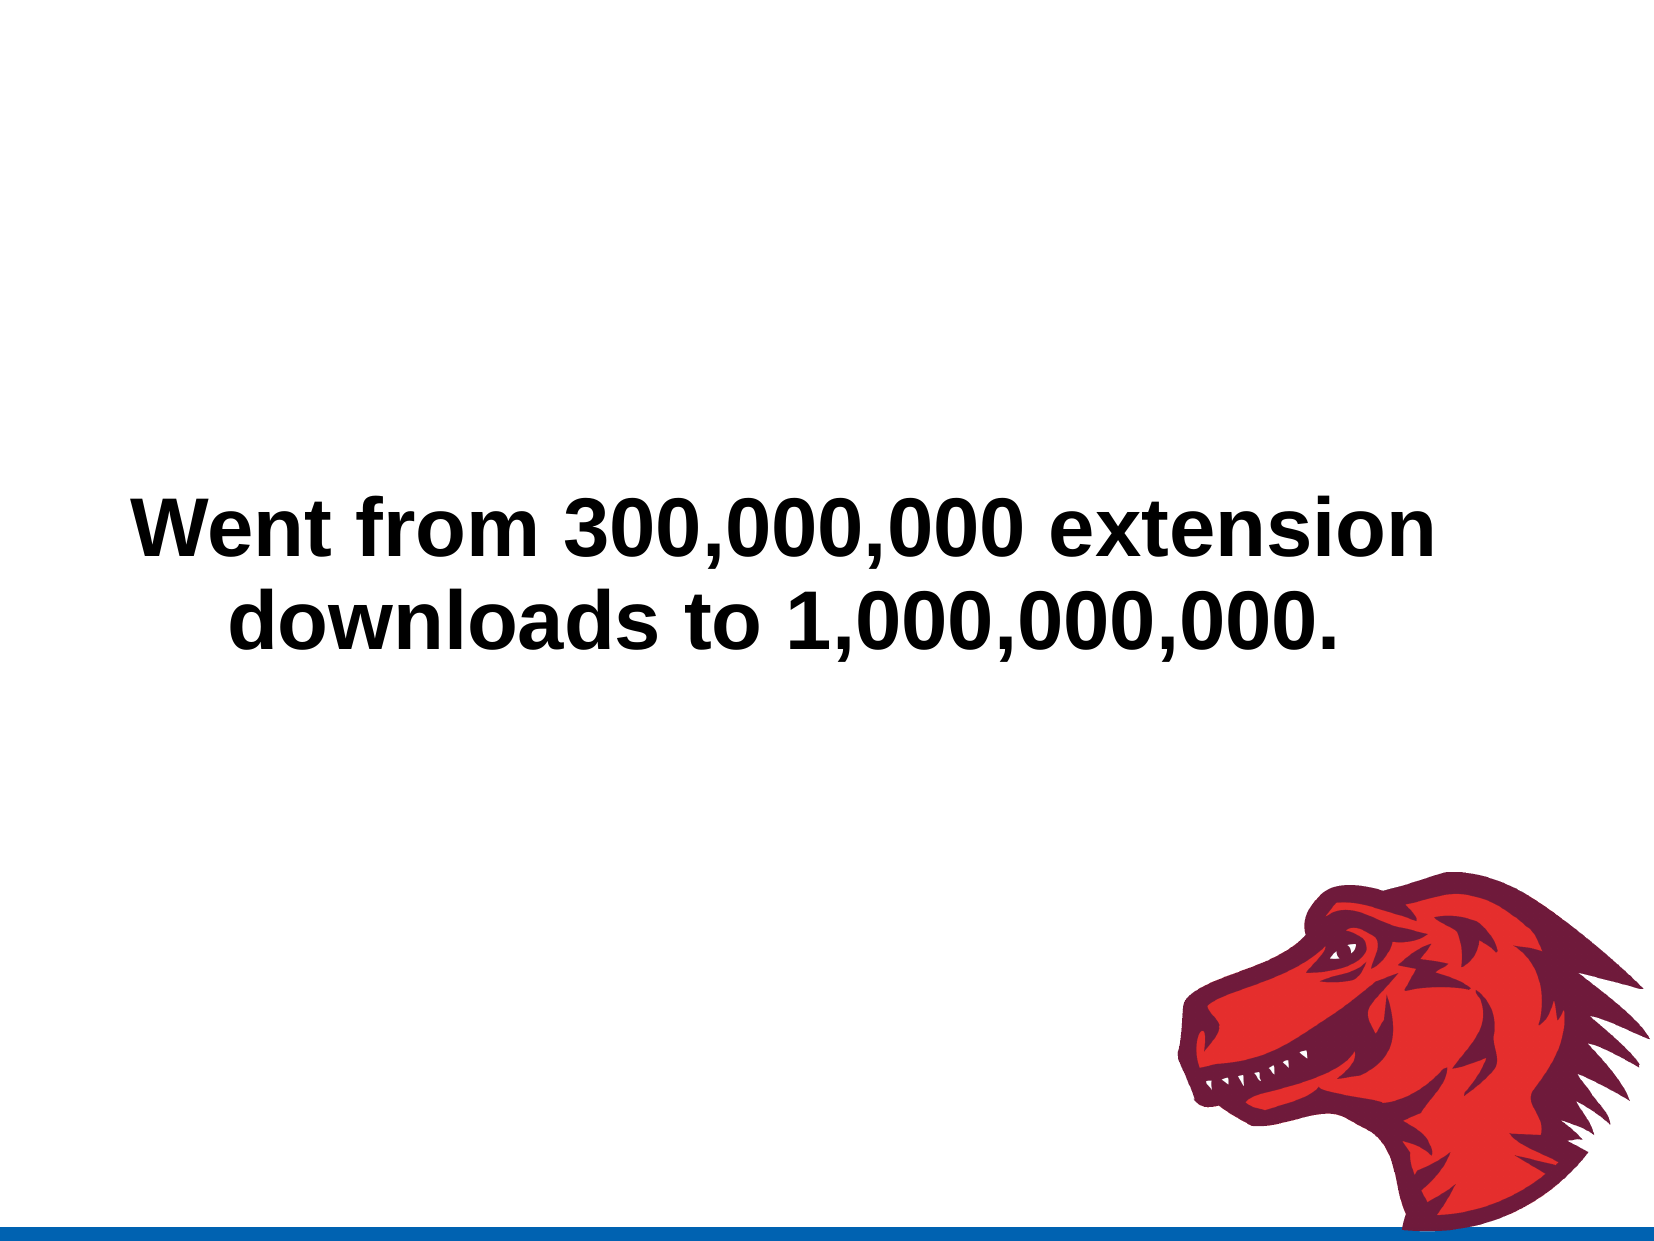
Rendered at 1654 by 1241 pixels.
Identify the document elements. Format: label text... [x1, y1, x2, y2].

text_box Went from 300,000,000 extension downloads to 1,000,000,000. [115, 474, 1454, 676]
picture [1171, 872, 1654, 1241]
